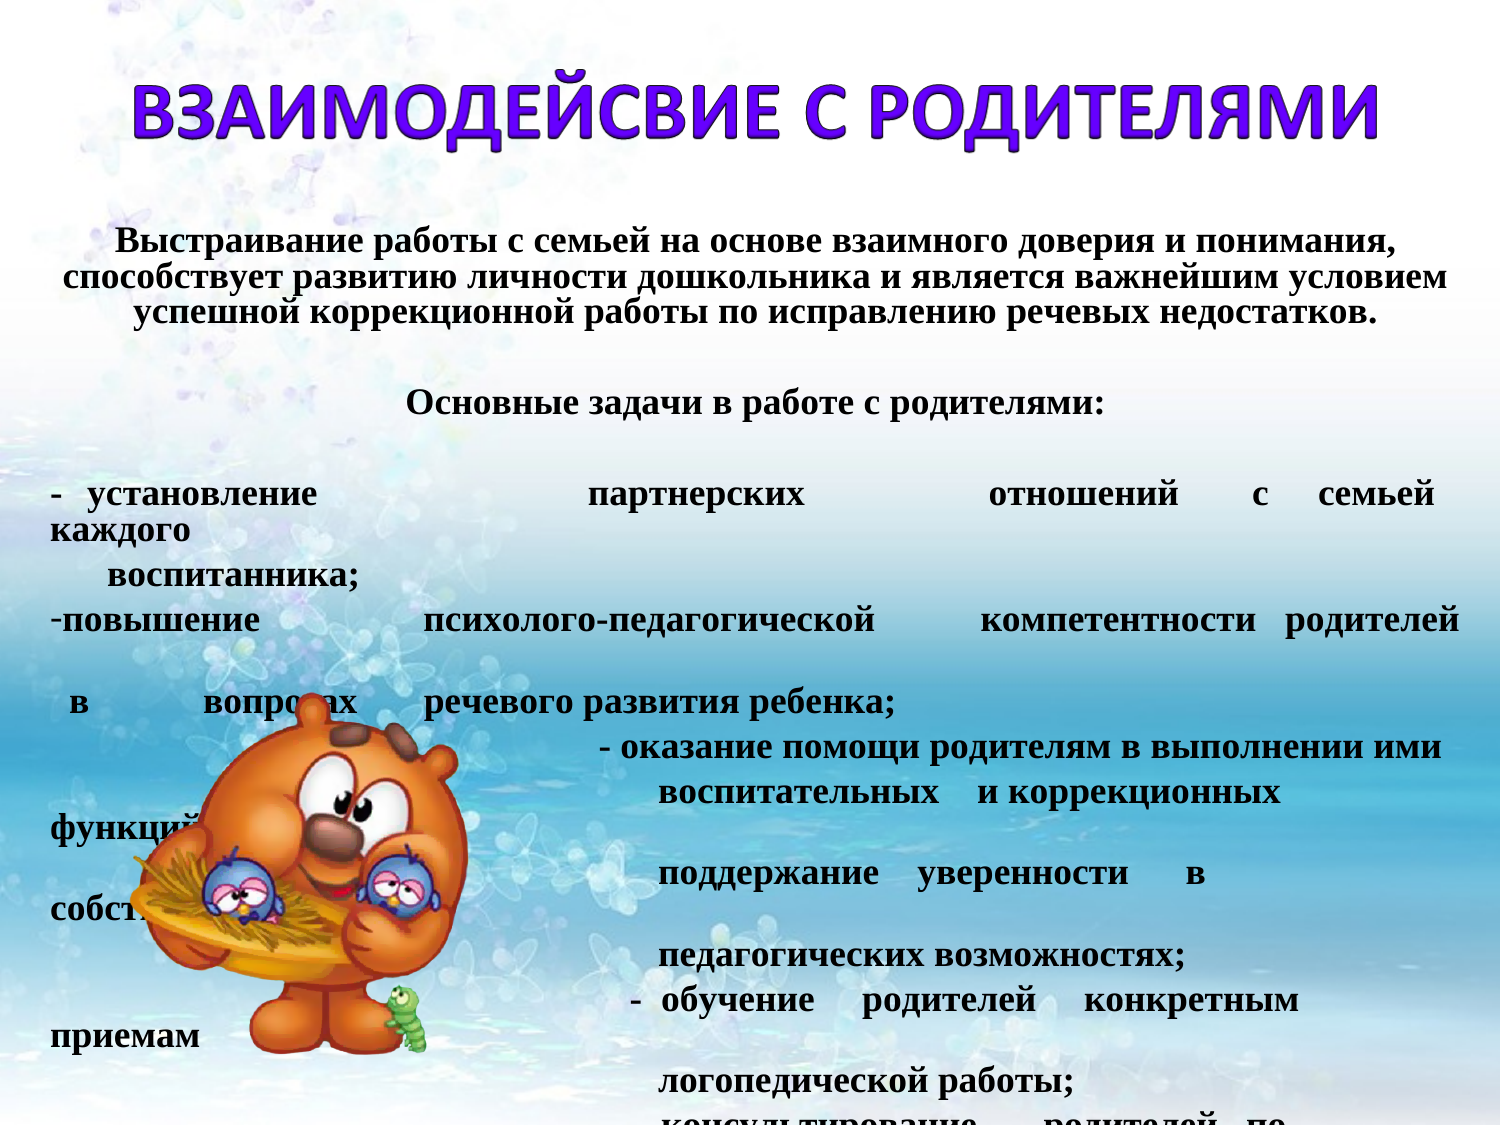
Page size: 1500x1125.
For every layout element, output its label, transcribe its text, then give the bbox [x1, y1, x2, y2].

text_box Выстраивание работы с семьей на основе взаимного доверия и понимания, способствует развитию личности дошкольника и является важнейшим условием успешной коррекционной работы по исправлению речевых недостатков. Основные задачи в работе с родителями: - установление партнерских отношений с семьей каждого воспитанника; повышение психолого-педагогической компетентности родителей в вопросах речевого развития ребенка; - оказание помощи родителям в выполнении ими воспитательных и коррекционных функций, поддержание уверенности в собственных педагогических возможностях; - обучение родителей конкретным приемам логопедической работы; - консультирование родителей по вопросам развития речи в целом. [35, 163, 1477, 1102]
picture [0, 0, 1500, 1125]
